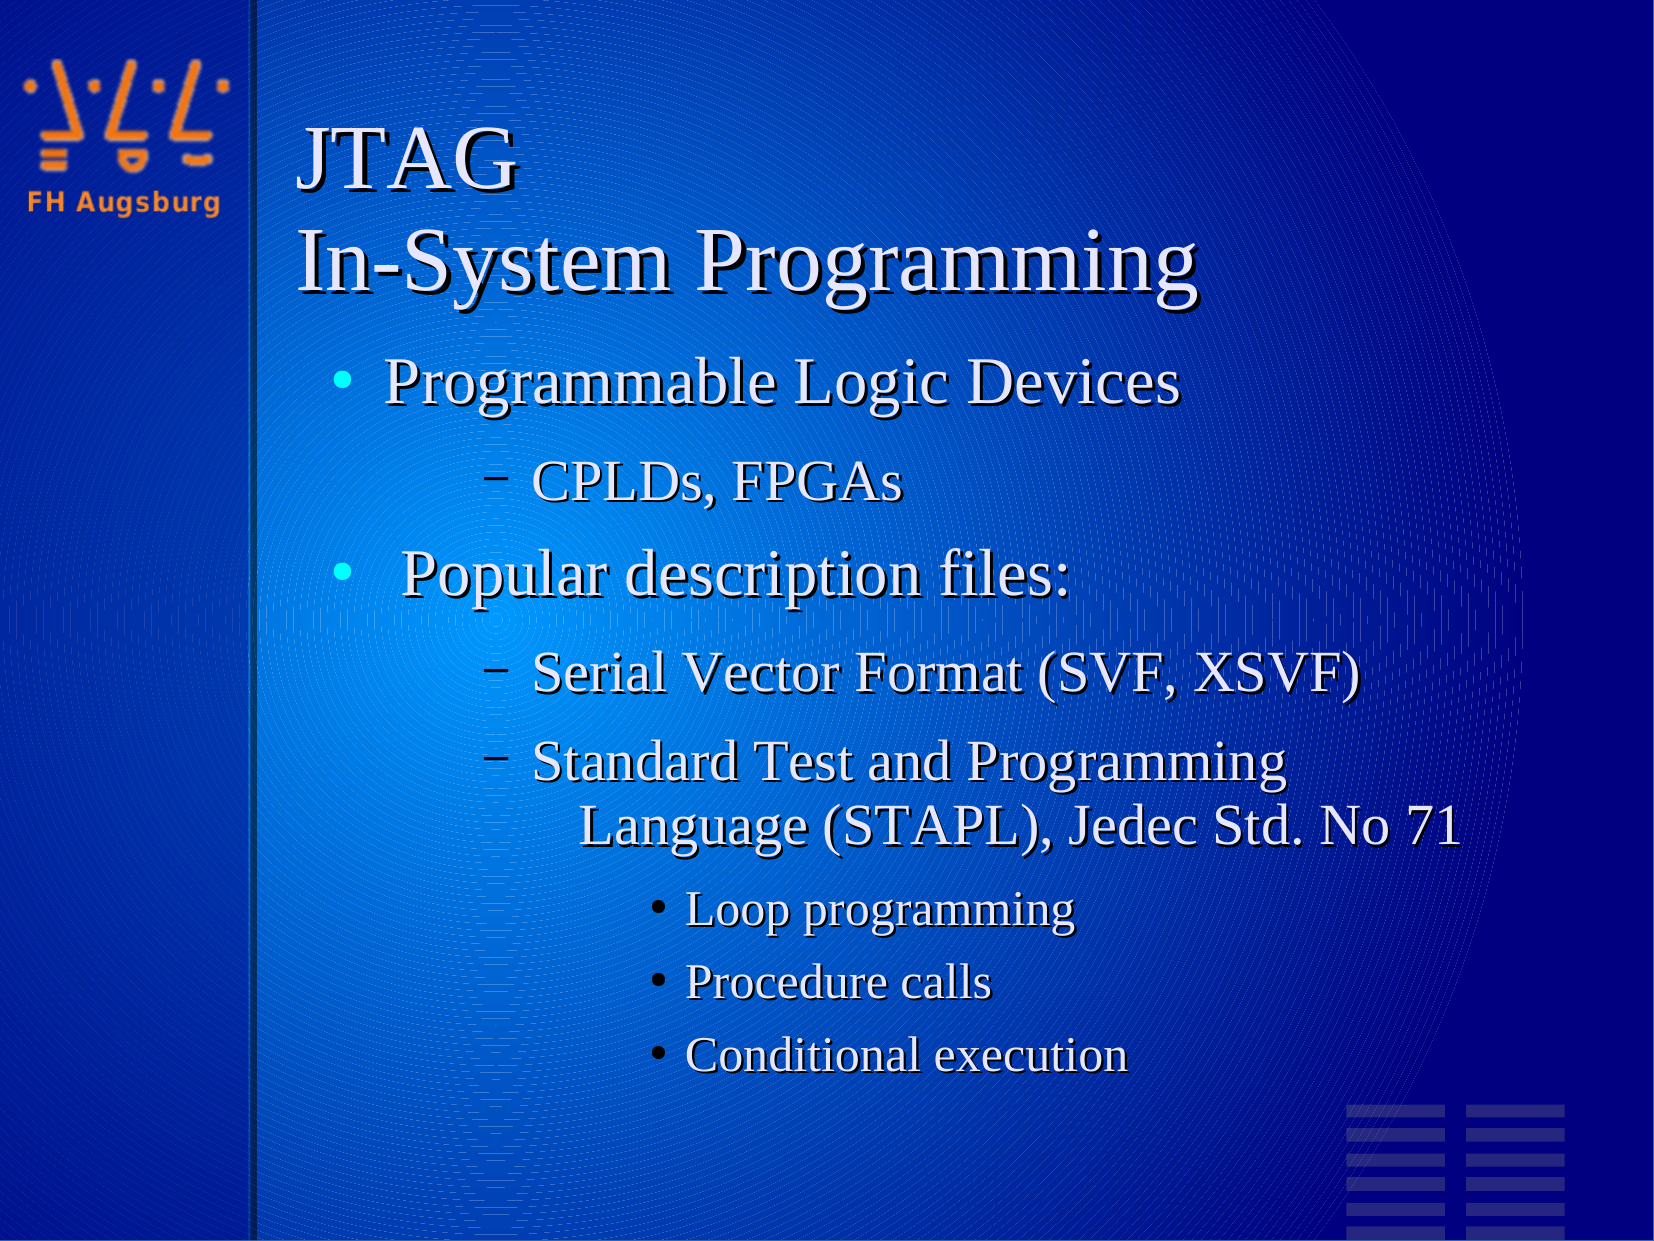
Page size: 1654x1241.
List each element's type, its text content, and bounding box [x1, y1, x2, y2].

picture [14, 58, 237, 227]
list Programmable Logic Devices CPLDs, FPGAs Popular description files: Serial Vector Format (SVF, XSVF) Standard Test and Programming Language (STAPL), Jedec Std. No 71 Loop programming Procedure calls Conditional execution [295, 344, 1533, 1135]
title JTAG In-System Programming [295, 97, 1533, 320]
